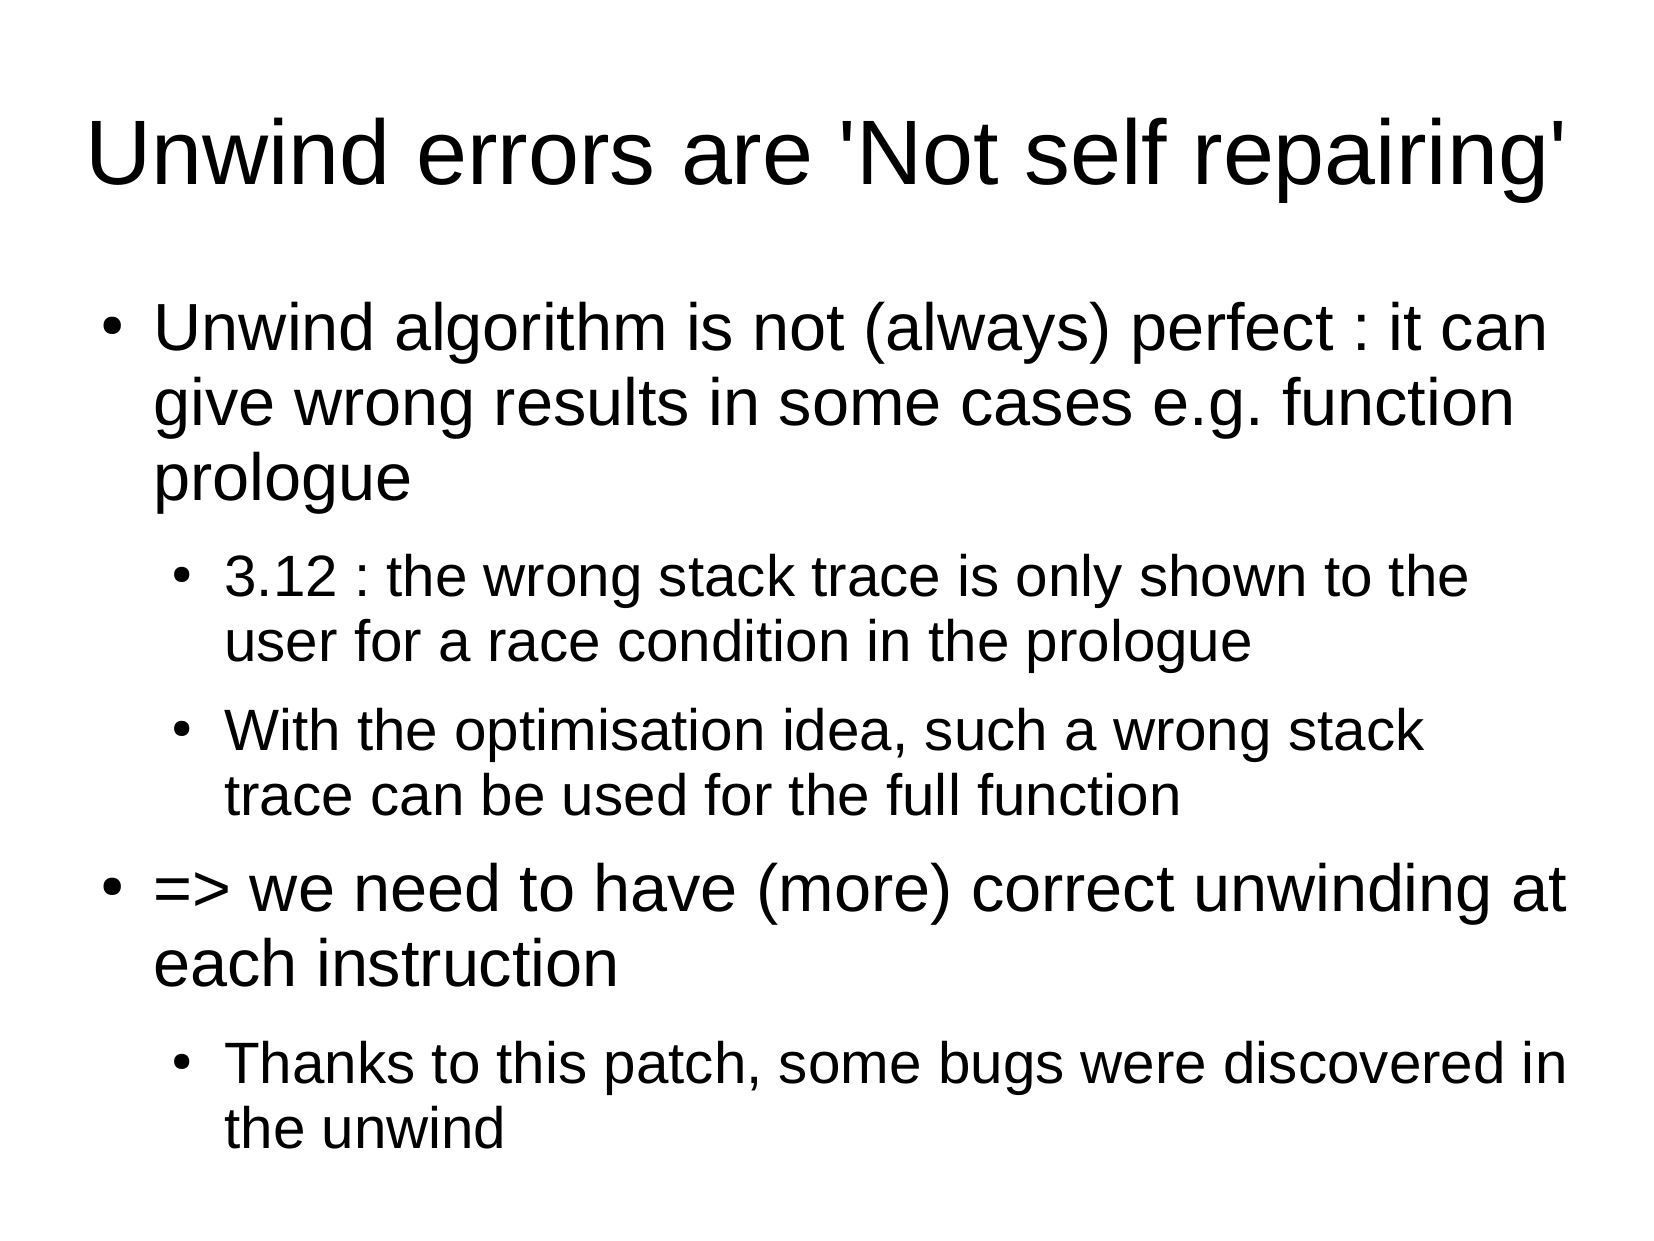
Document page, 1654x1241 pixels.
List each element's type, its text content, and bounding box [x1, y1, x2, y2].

list Unwind algorithm is not (always) perfect : it can give wrong results in some cases e.g. function prologue 3.12 : the wrong stack trace is only shown to the user for a race condition in the prologue With the optimisation idea, such a wrong stack trace can be used for the full function => we need to have (more) correct unwinding at each instruction Thanks to this patch, some bugs were discovered in the unwind [82, 290, 1571, 1241]
title Unwind errors are 'Not self repairing' [82, 49, 1571, 257]
